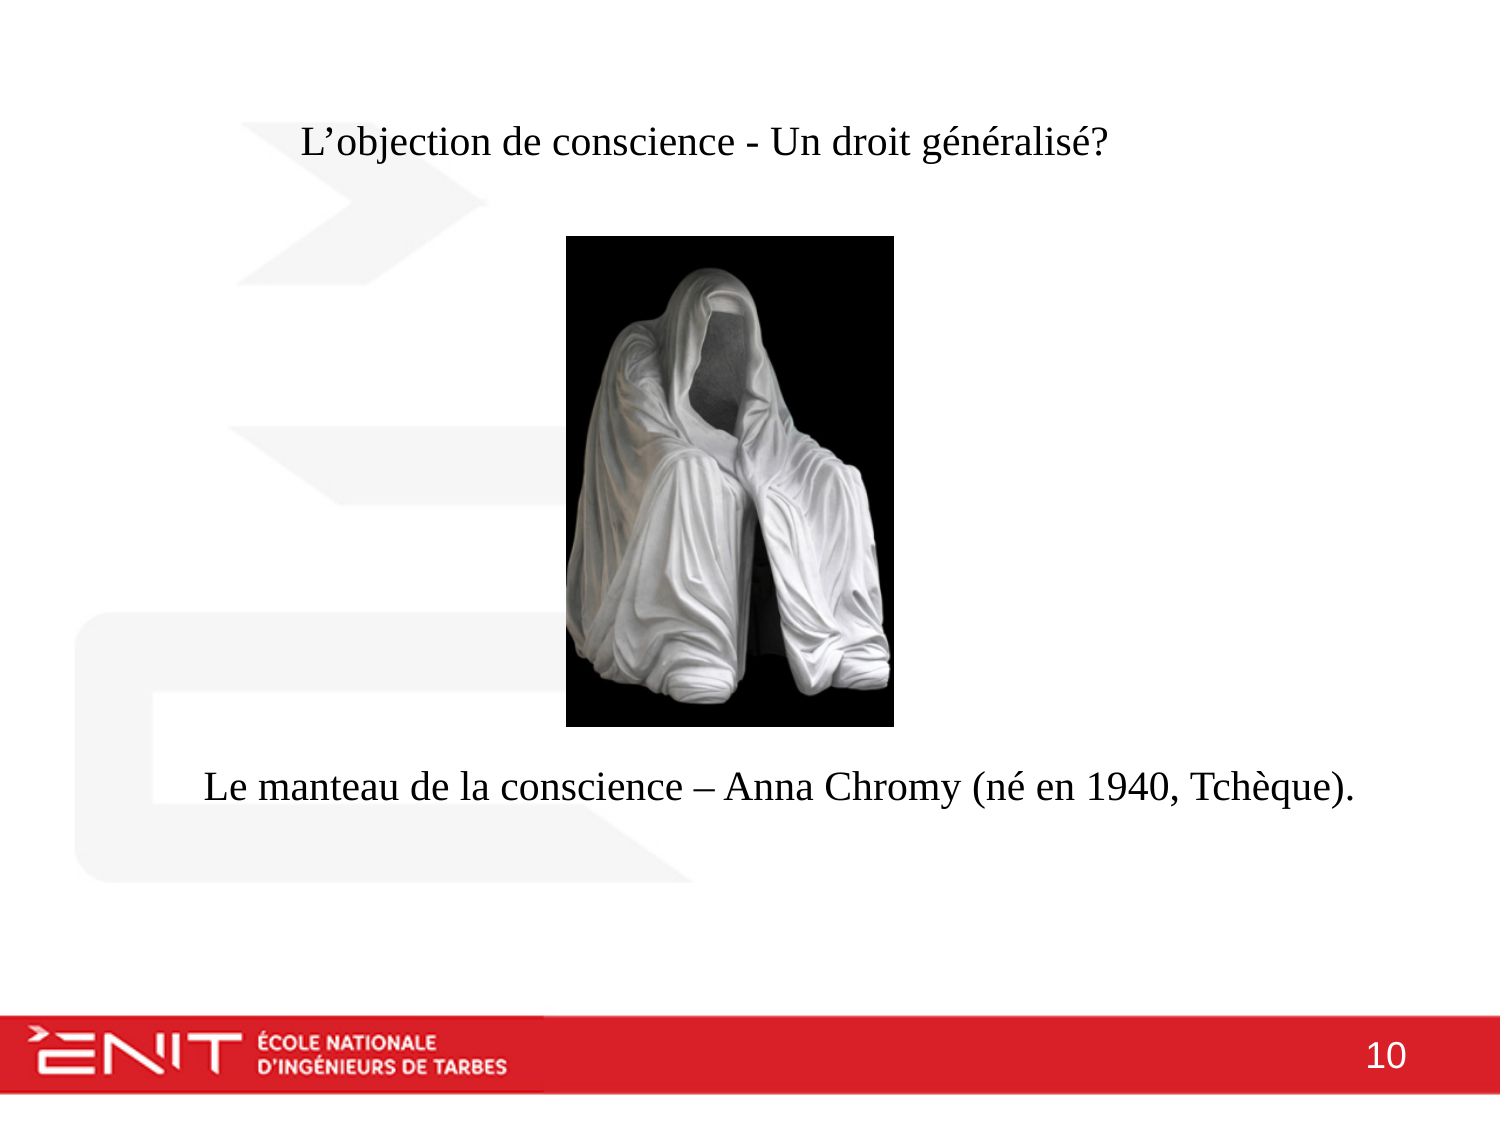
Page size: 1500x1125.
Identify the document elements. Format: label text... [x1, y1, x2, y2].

picture [0, 0, 1500, 1125]
text_box Le manteau de la conscience – Anna Chromy (né en 1940, Tchèque). [188, 755, 1406, 864]
text_box <numéro> [1350, 1027, 1500, 1098]
text_box L’objection de conscience - Un droit généralisé? [158, 106, 1252, 191]
